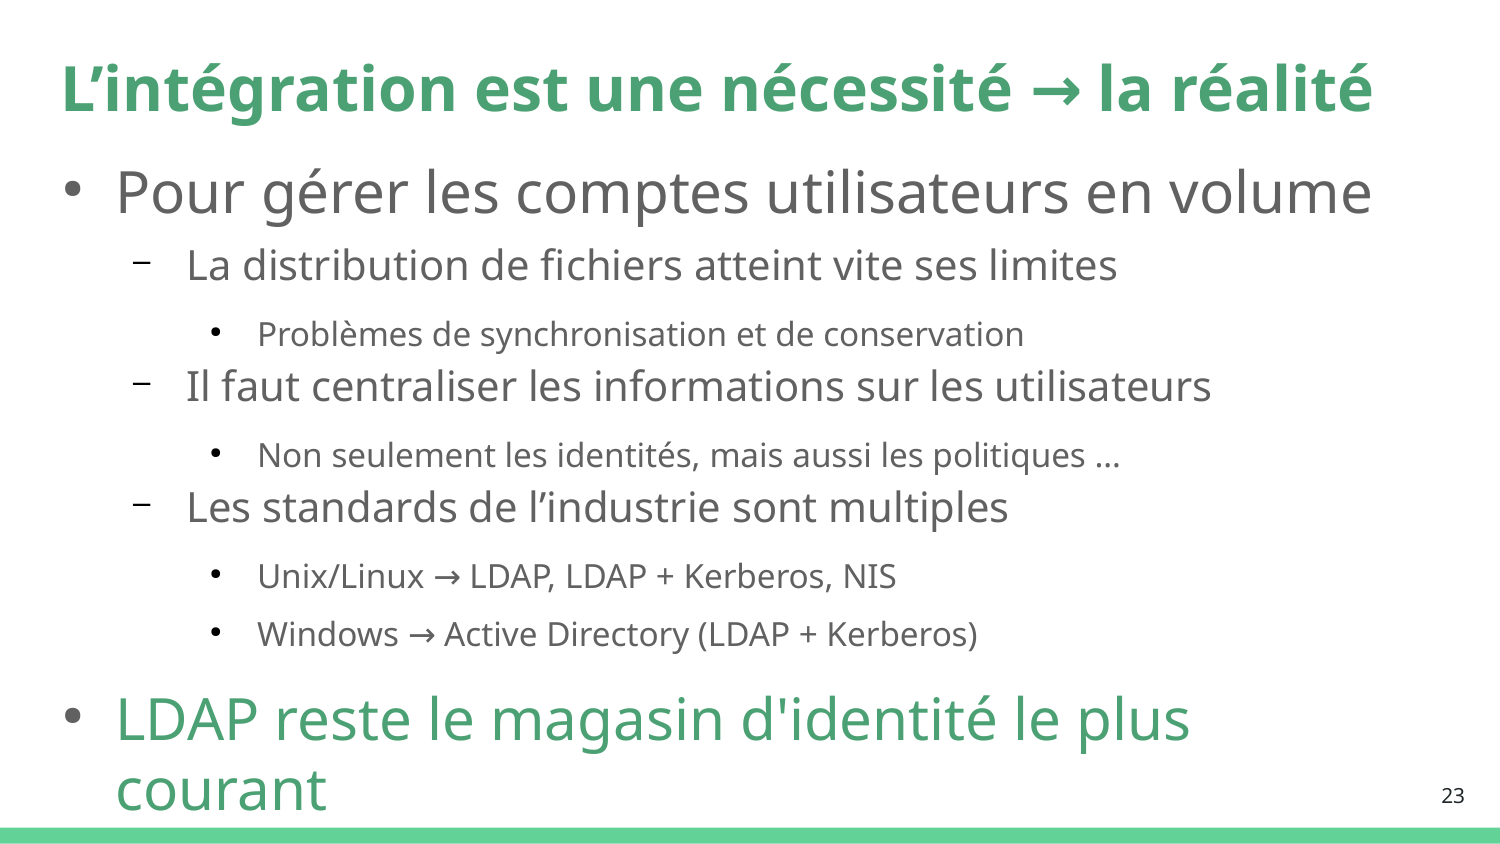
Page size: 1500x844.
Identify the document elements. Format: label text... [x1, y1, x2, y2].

slide_number <numéro> [1430, 764, 1480, 830]
title L’intégration est une nécessité → la réalité [45, 22, 1477, 117]
list Pour gérer les comptes utilisateurs en volume La distribution de fichiers atteint vite ses limites Problèmes de synchronisation et de conservation Il faut centraliser les informations sur les utilisateurs Non seulement les identités, mais aussi les politiques … Les standards de l’industrie sont multiples Unix/Linux → LDAP, LDAP + Kerberos, NIS Windows → Active Directory (LDAP + Kerberos) LDAP reste le magasin d'identité le plus courant [29, 129, 1430, 836]
